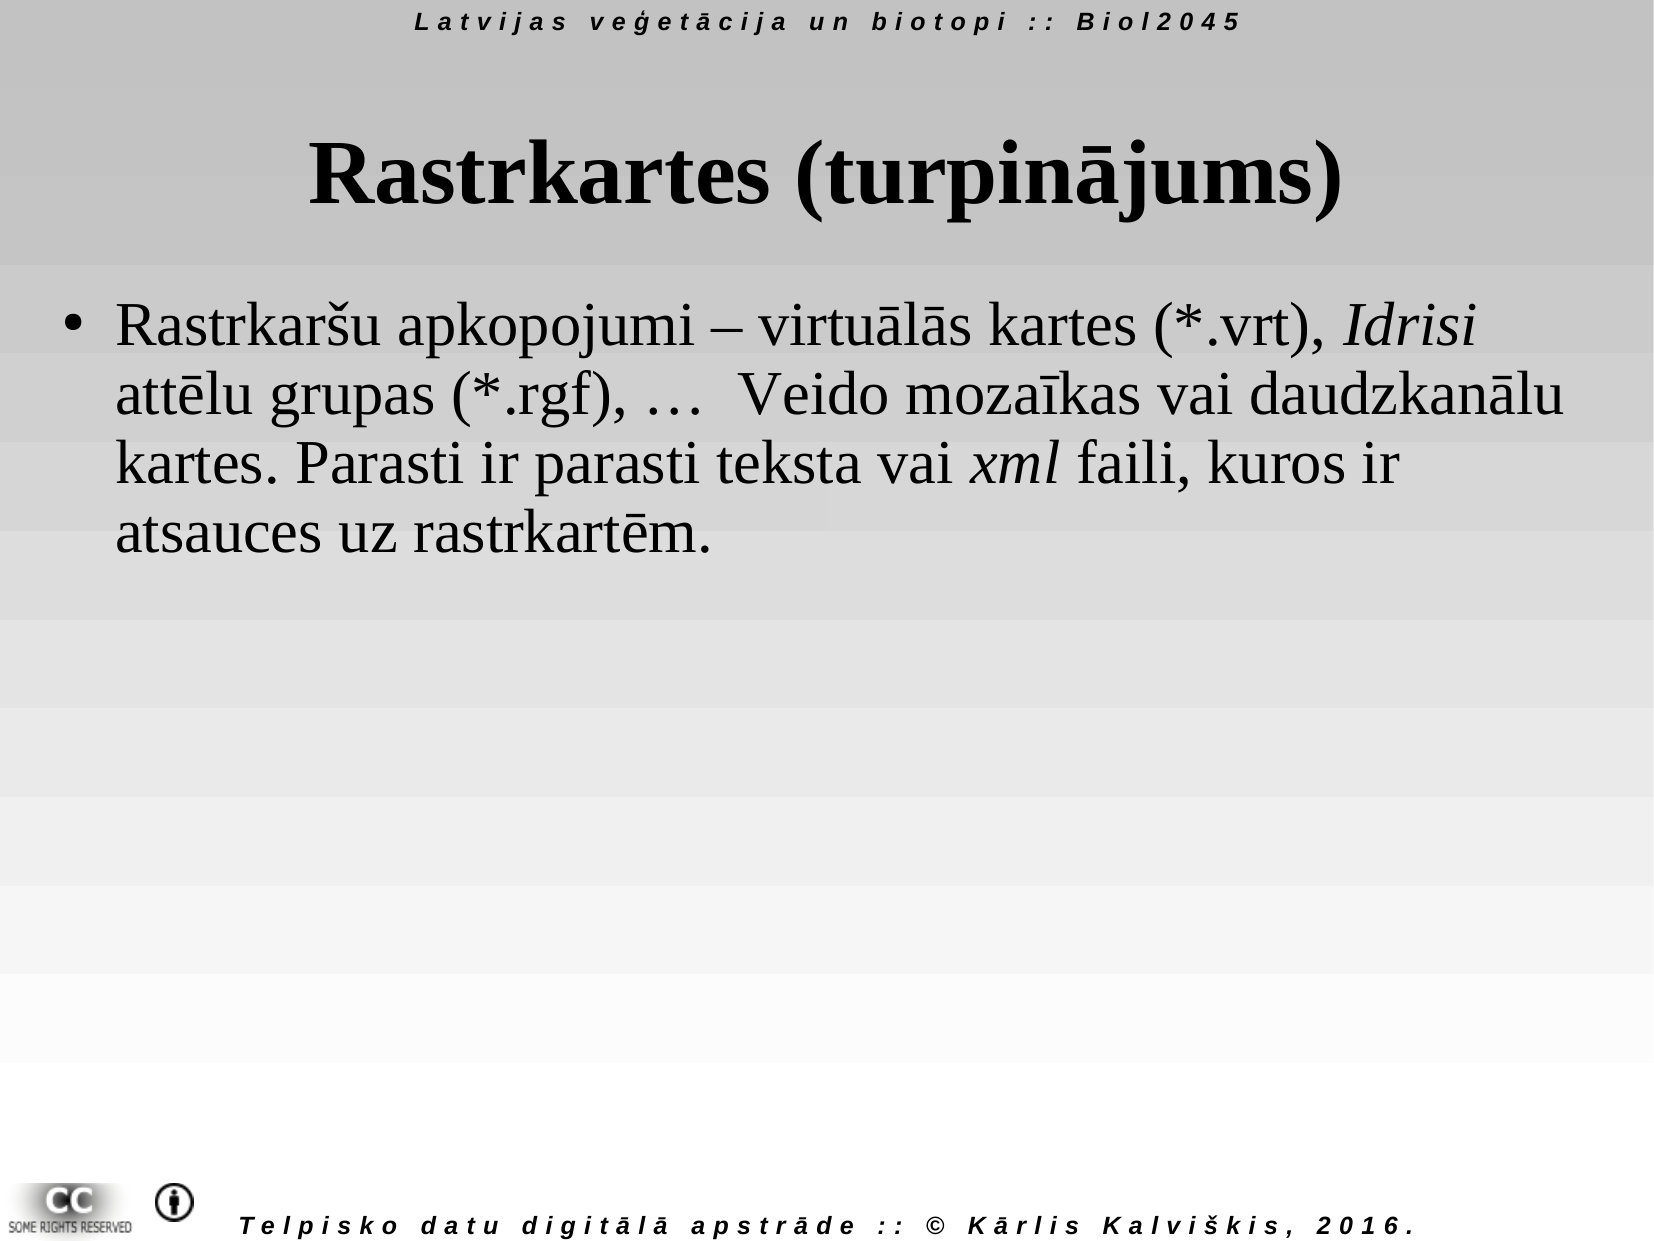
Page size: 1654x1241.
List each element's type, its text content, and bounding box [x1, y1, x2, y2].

list Rastrkaršu apkopojumi – virtuālās kartes (*.vrt), Idrisi attēlu grupas (*.rgf), … Veido mozaīkas vai daudzkanālu kartes. Parasti ir parasti teksta vai xml faili, kuros ir atsauces uz rastrkartēm. [44, 289, 1610, 1113]
title Rastrkartes (turpinājums) [29, 49, 1625, 296]
picture [0, 0, 1654, 1241]
